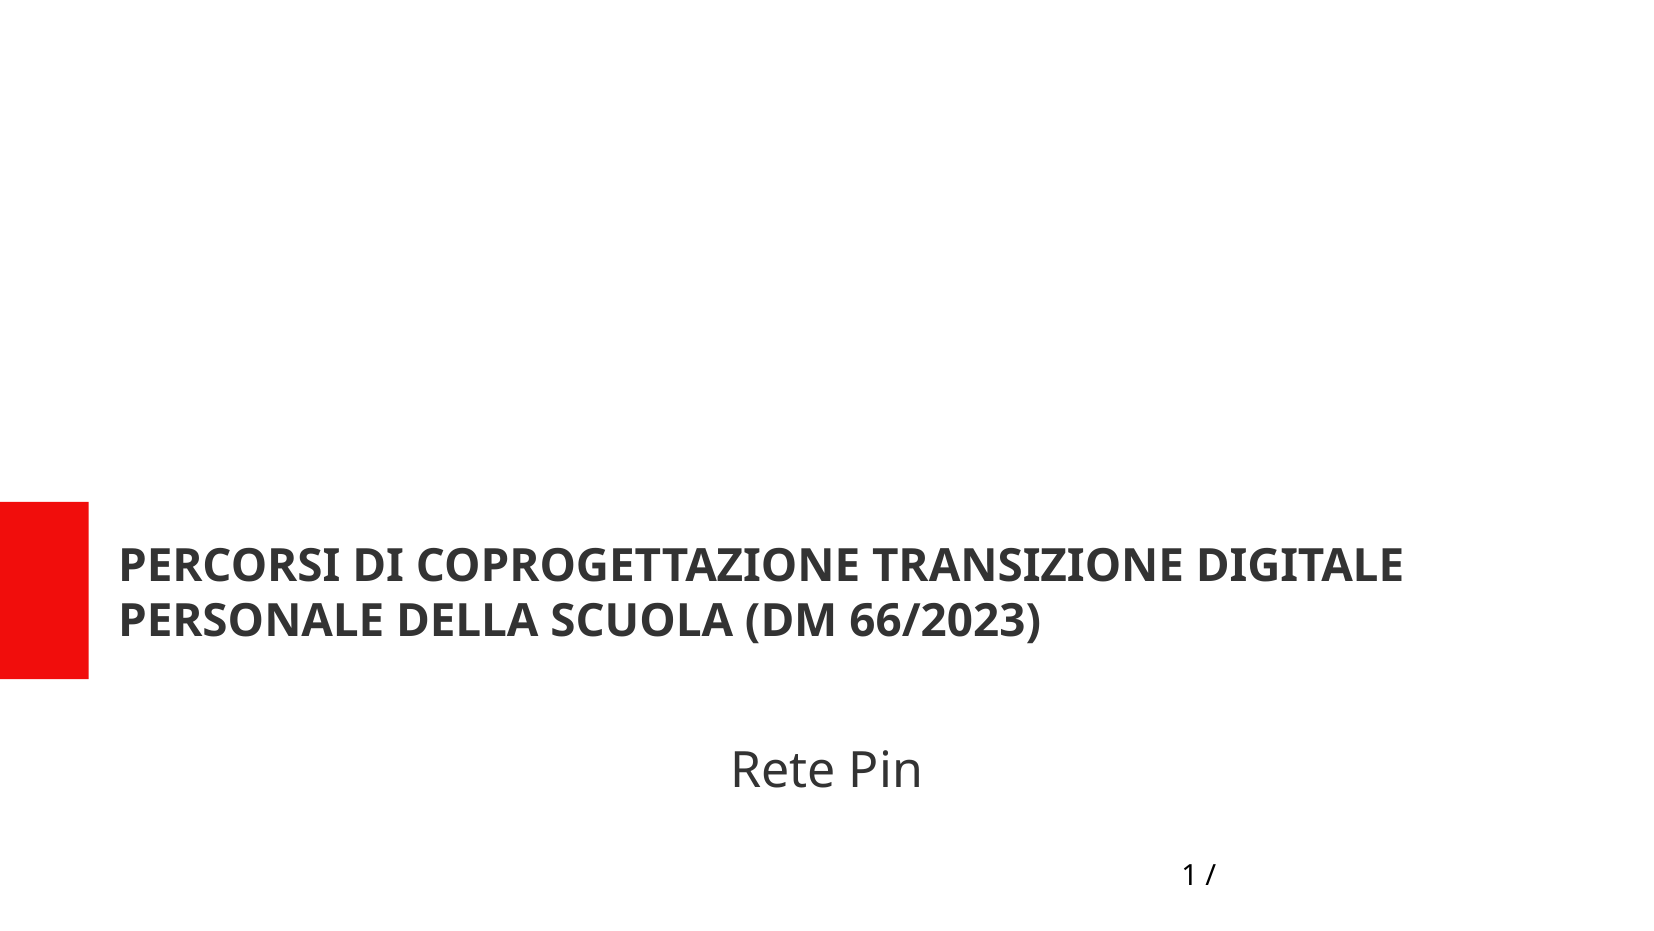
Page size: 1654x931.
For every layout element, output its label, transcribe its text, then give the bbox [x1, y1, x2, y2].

text_box 3 / [1181, 856, 1565, 922]
subtitle Rete Pin [118, 708, 1536, 827]
title PERCORSI DI COPROGETTAZIONE TRANSIZIONE DIGITALE PERSONALE DELLA SCUOLA (DM 66/2023) [118, 501, 1536, 680]
